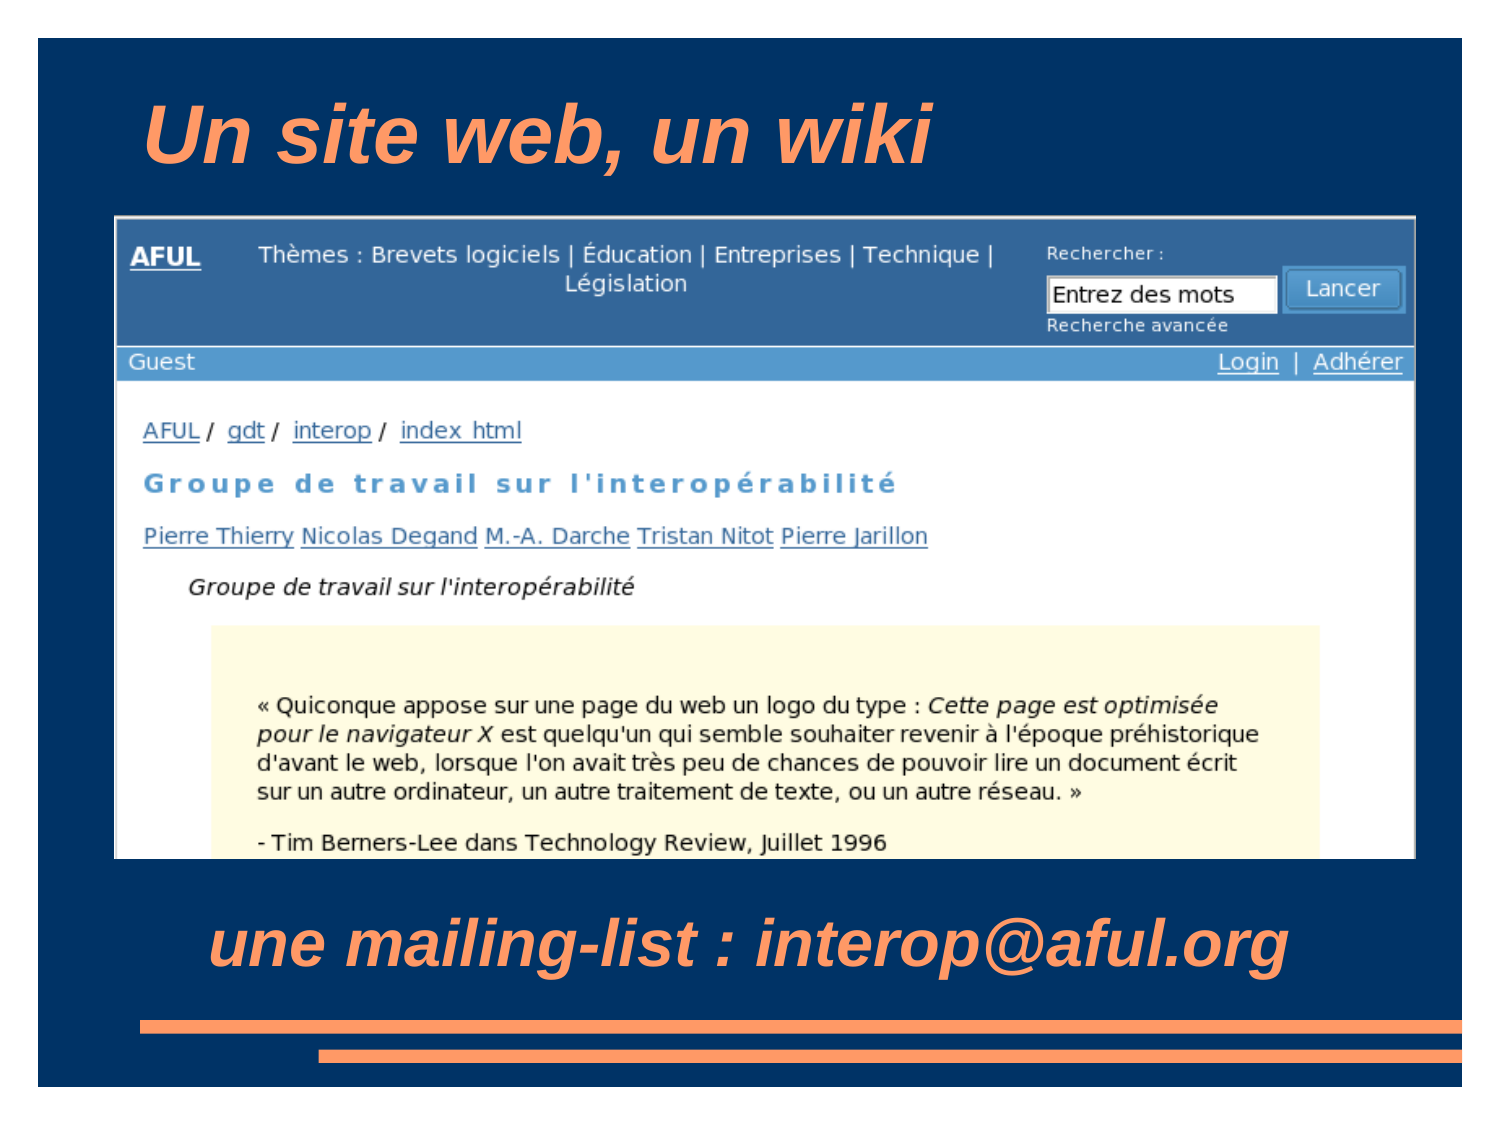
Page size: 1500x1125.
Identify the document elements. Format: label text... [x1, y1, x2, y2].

title Un site web, un wiki [142, 47, 1359, 215]
title une mailing-list : interop@aful.org [37, 856, 1463, 1032]
picture [114, 215, 1416, 856]
